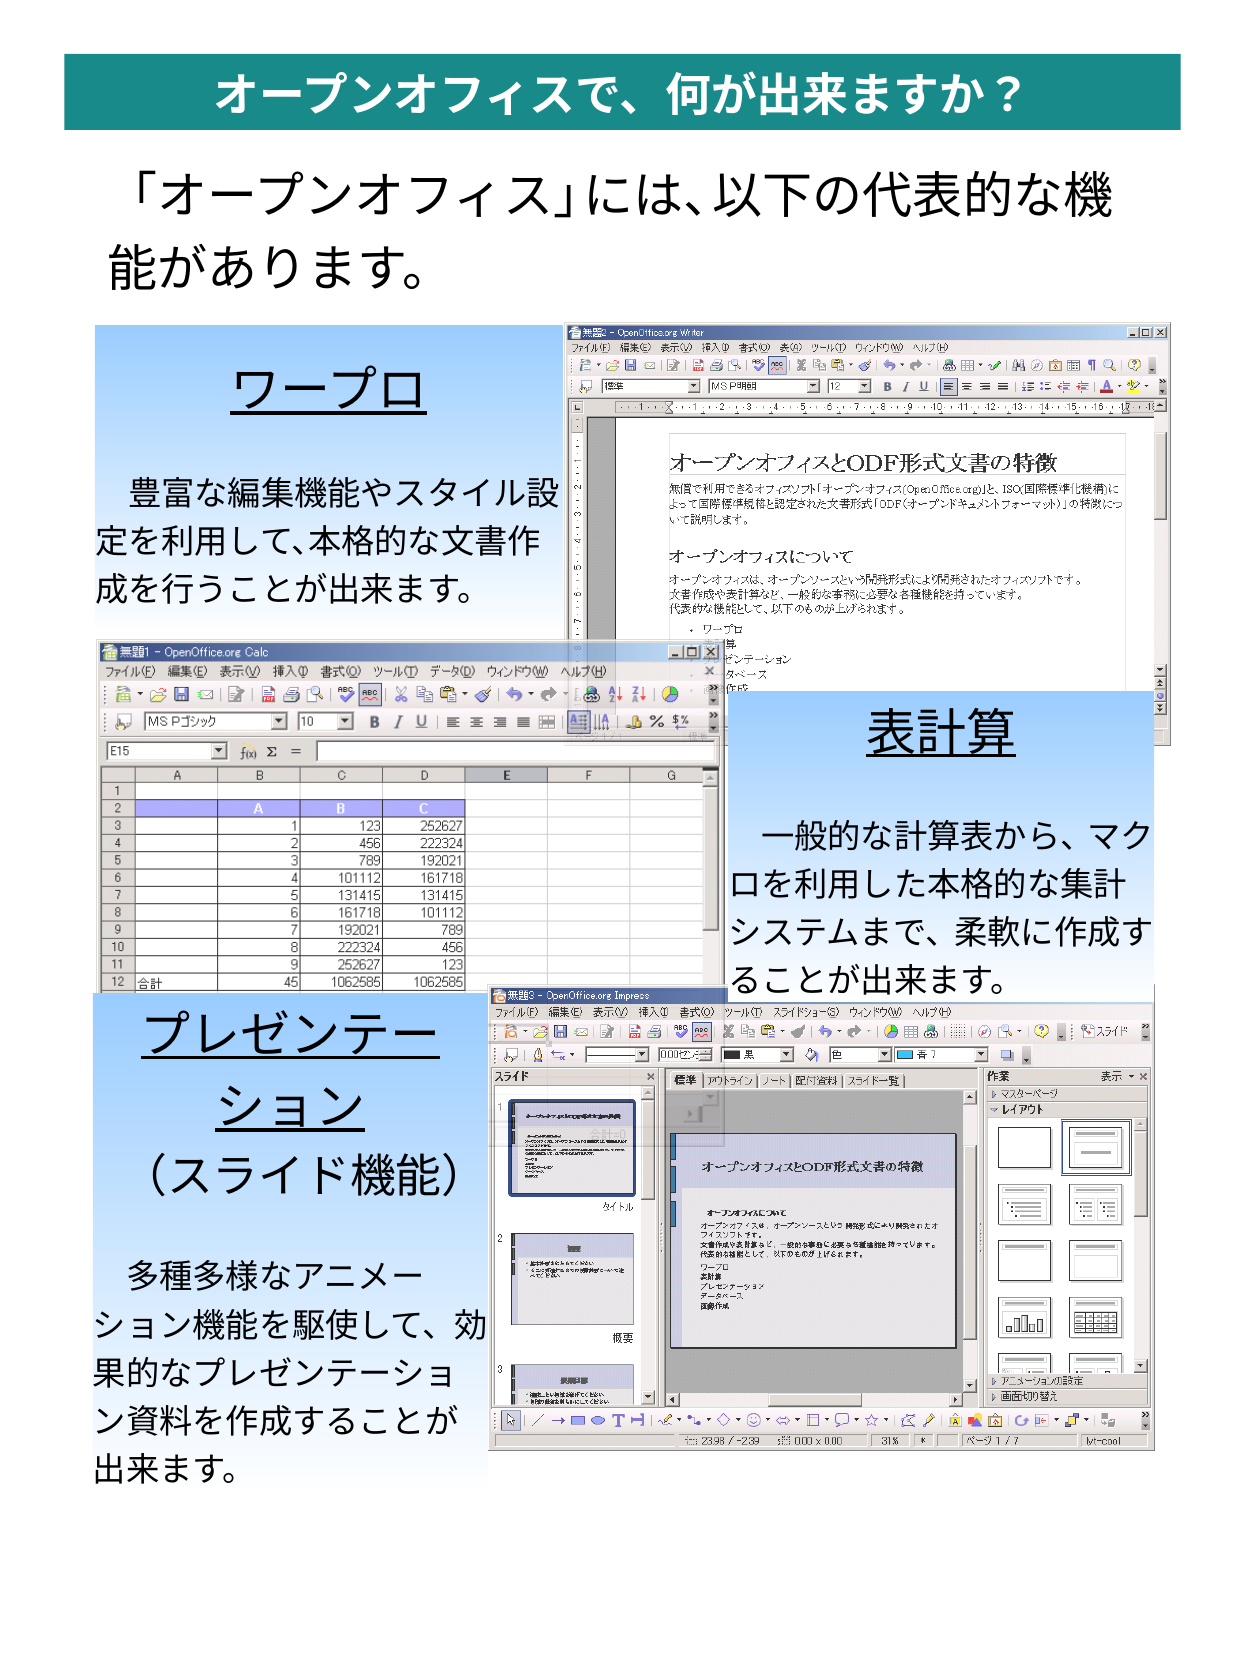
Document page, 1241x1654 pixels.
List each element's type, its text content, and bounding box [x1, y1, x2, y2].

text_box ワープロ 豊富な編集機能やスタイル設定を利用して、本格的な文書作成を行うことが出来ます。 [94, 325, 563, 636]
subtitle 「オープンオフィス」には、以下の代表的な機能があります。 [107, 148, 1113, 309]
title オープンオフィスで、何が出来ますか？ [64, 53, 1181, 130]
text_box プレゼンテーション （スライド機能） 多種多様なアニメーション機能を駆使して、効果的なプレゼンテーション資料を作成することが出来ます。 [92, 1042, 488, 1442]
text_box 表計算 一般的な計算表から、マクロを利用した本格的な集計システムまで、柔軟に作成することが出来ます。 [728, 708, 1155, 986]
picture [96, 322, 1171, 1451]
